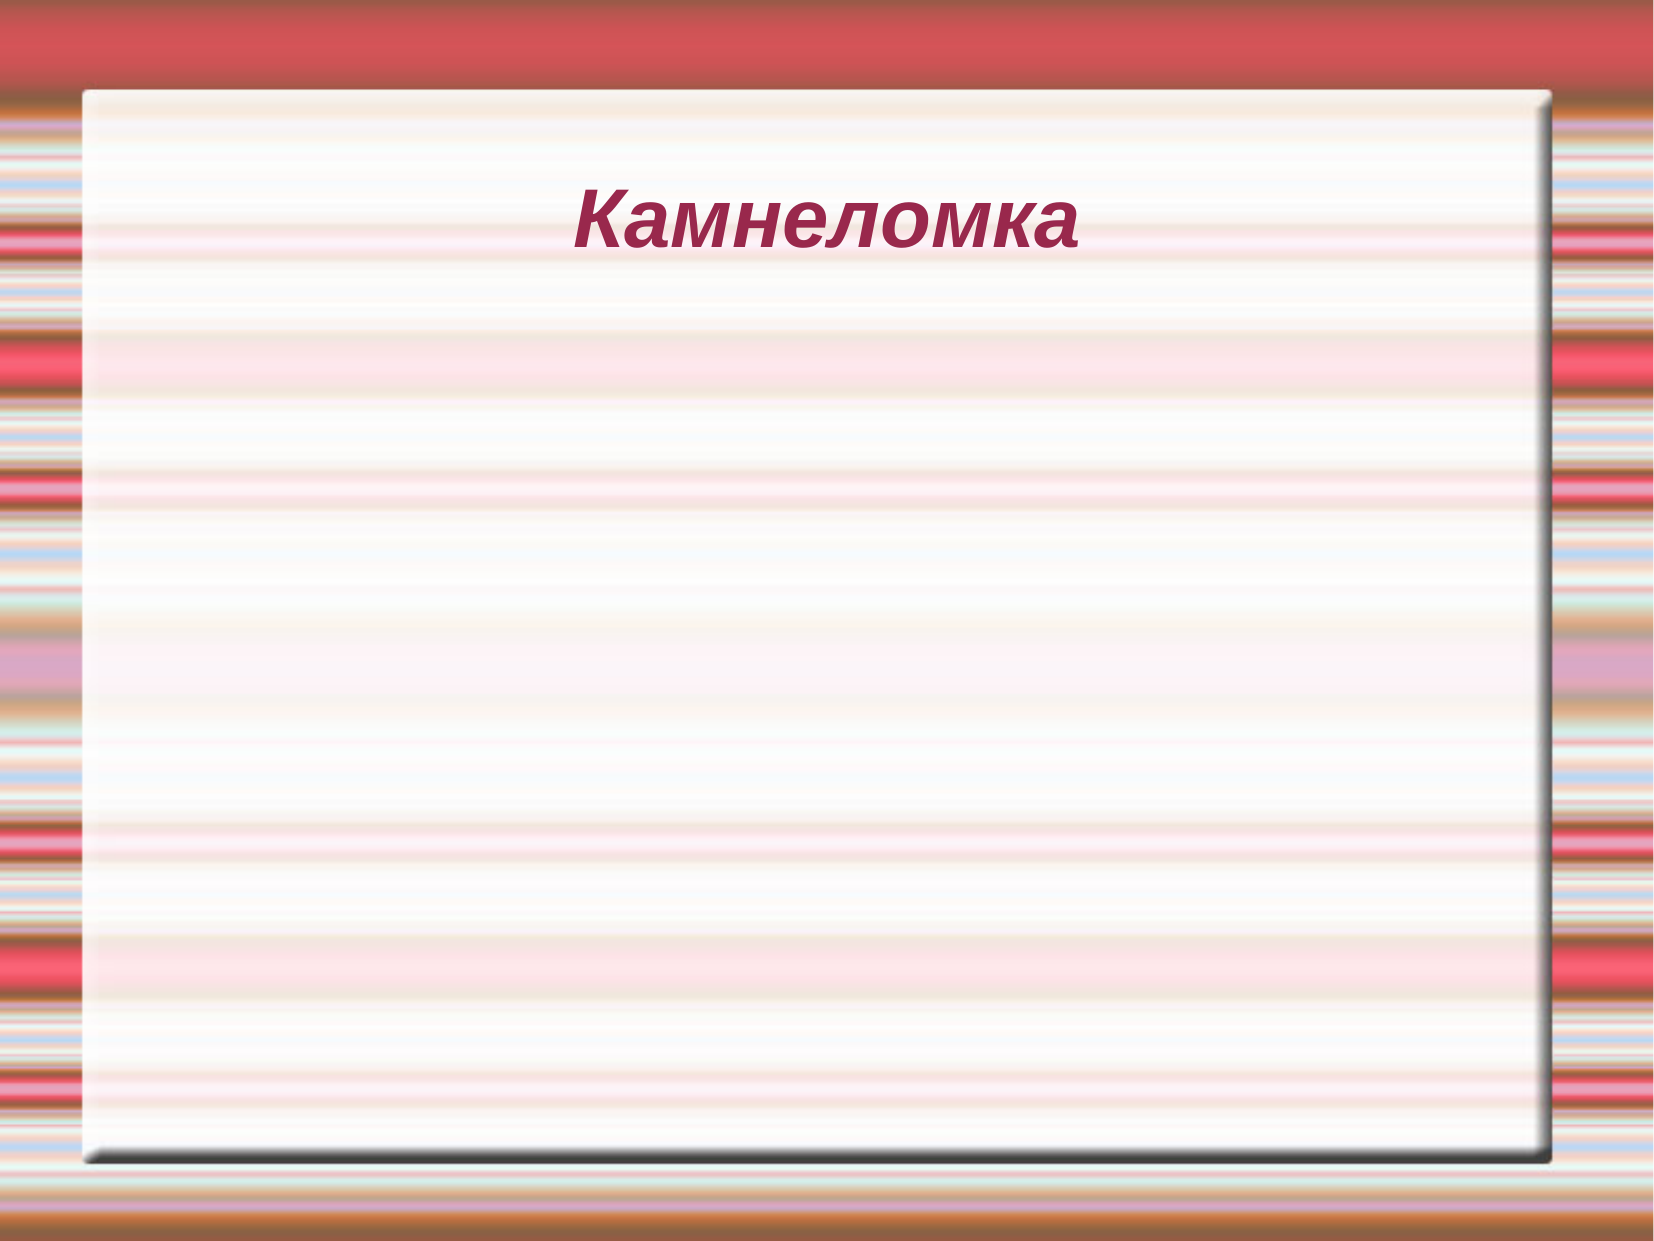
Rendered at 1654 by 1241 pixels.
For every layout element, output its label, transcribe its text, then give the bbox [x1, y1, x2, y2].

picture [0, 0, 1654, 1241]
chart [134, 350, 1516, 1132]
title Камнеломка [121, 122, 1534, 315]
